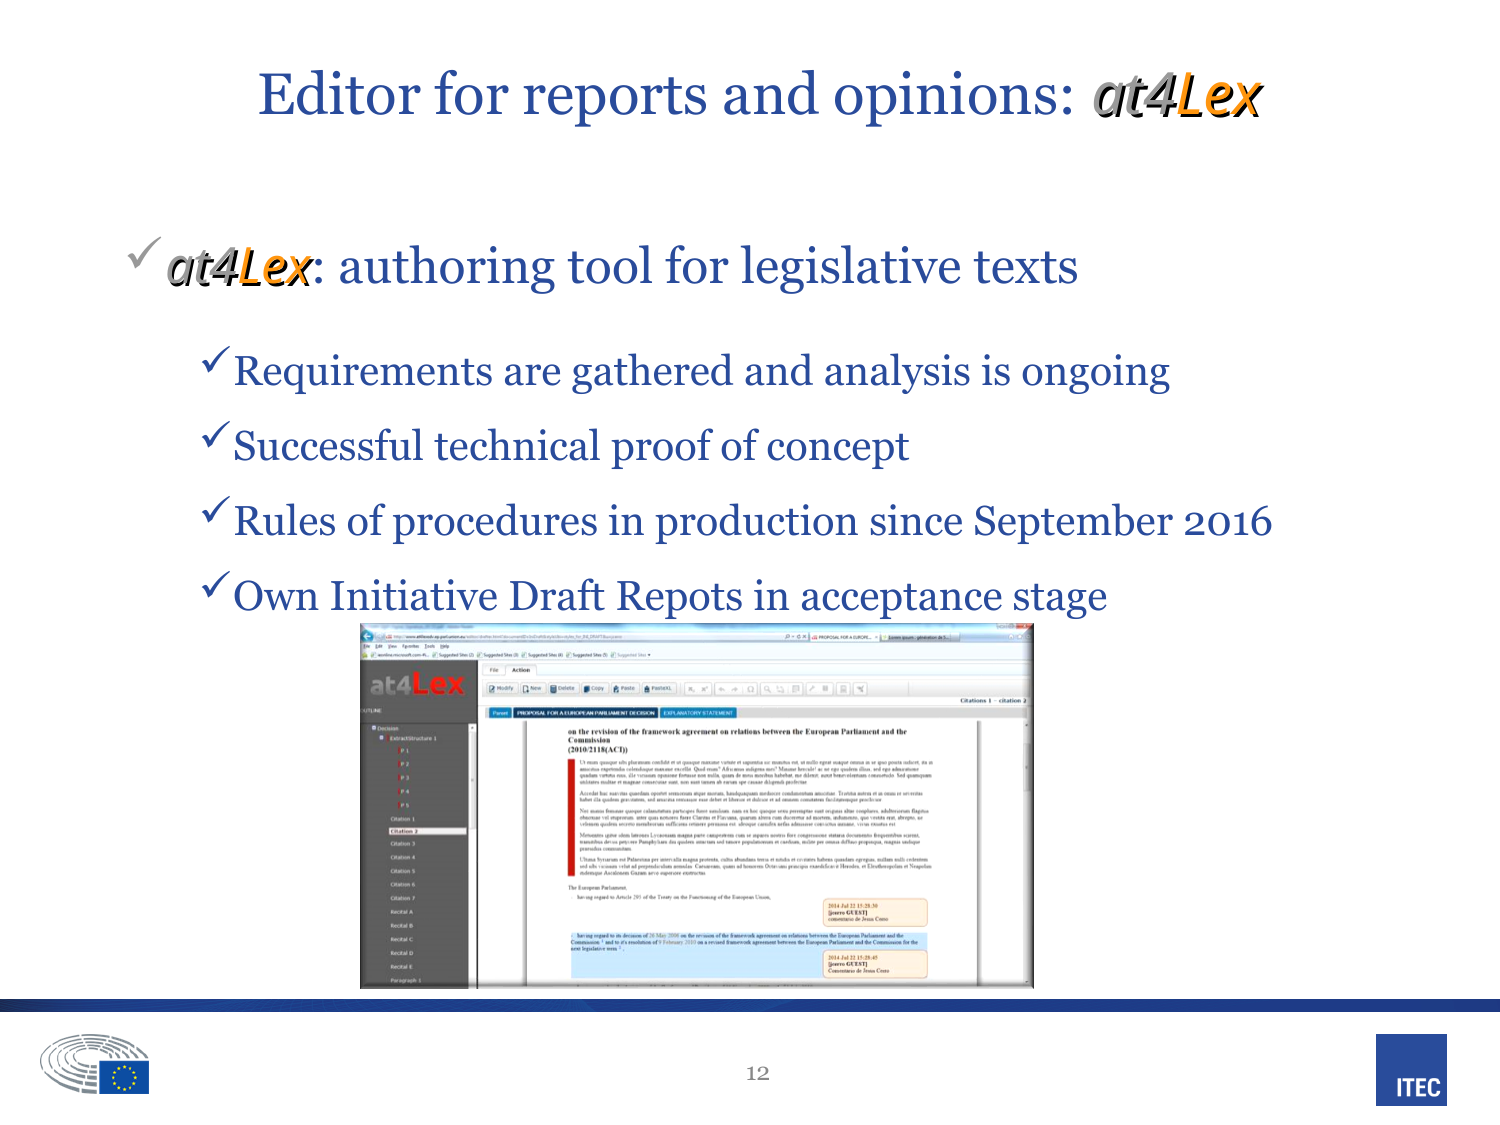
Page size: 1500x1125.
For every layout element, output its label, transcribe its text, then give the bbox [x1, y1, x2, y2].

picture [358, 621, 1036, 991]
picture [1376, 1034, 1447, 1106]
text_box at4Lex: authoring tool for legislative texts Requirements are gathered and analysis is ongoing Successful technical proof of concept Rules of procedures in production since September 2016 Own Initiative Draft Repots in acceptance stage [33, 196, 1459, 634]
picture [40, 1034, 149, 1094]
text_box Editor for reports and opinions: at4Lex [29, 33, 1489, 149]
picture [0, 999, 1500, 1012]
